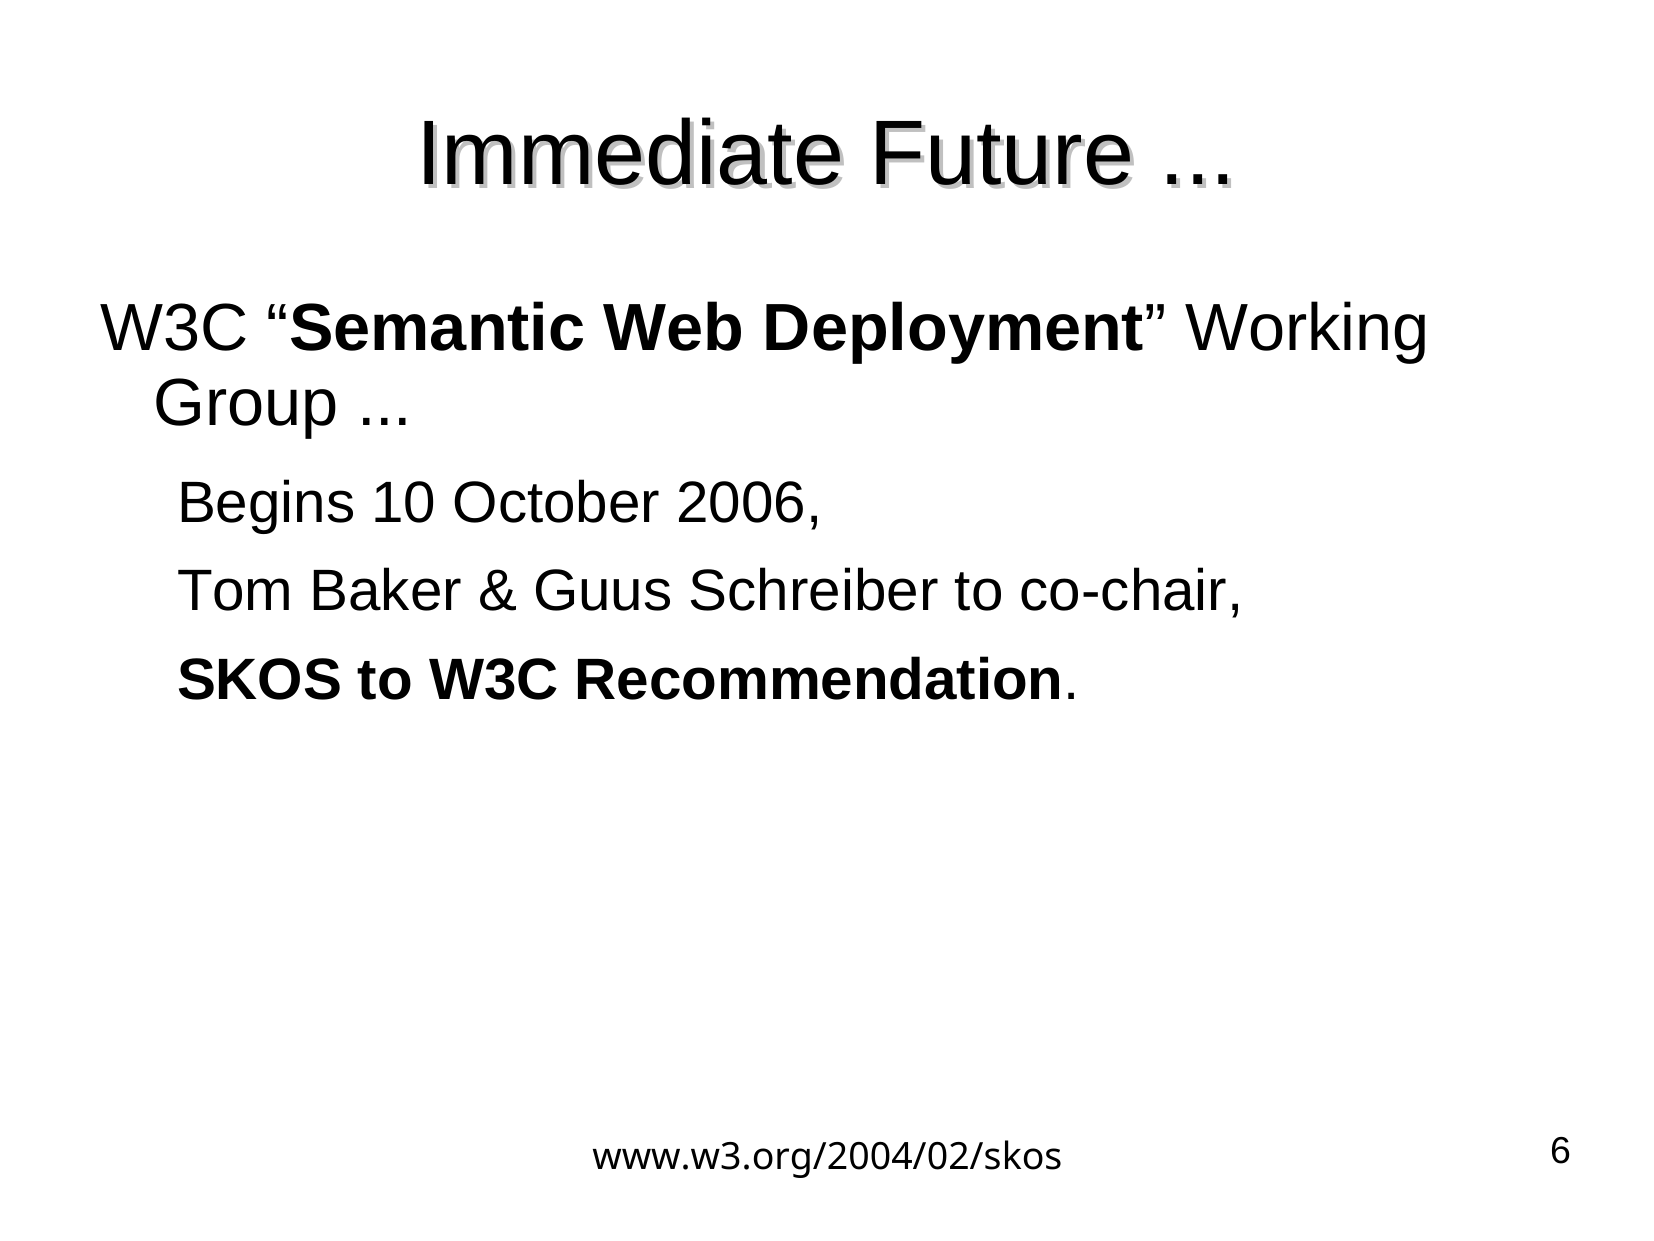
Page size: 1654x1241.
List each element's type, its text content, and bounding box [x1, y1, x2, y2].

title Immediate Future ... [82, 49, 1571, 257]
list W3C “Semantic Web Deployment” Working Group ... Begins 10 October 2006, Tom Baker & Guus Schreiber to co-chair, SKOS to W3C Recommendation. [82, 290, 1571, 1109]
